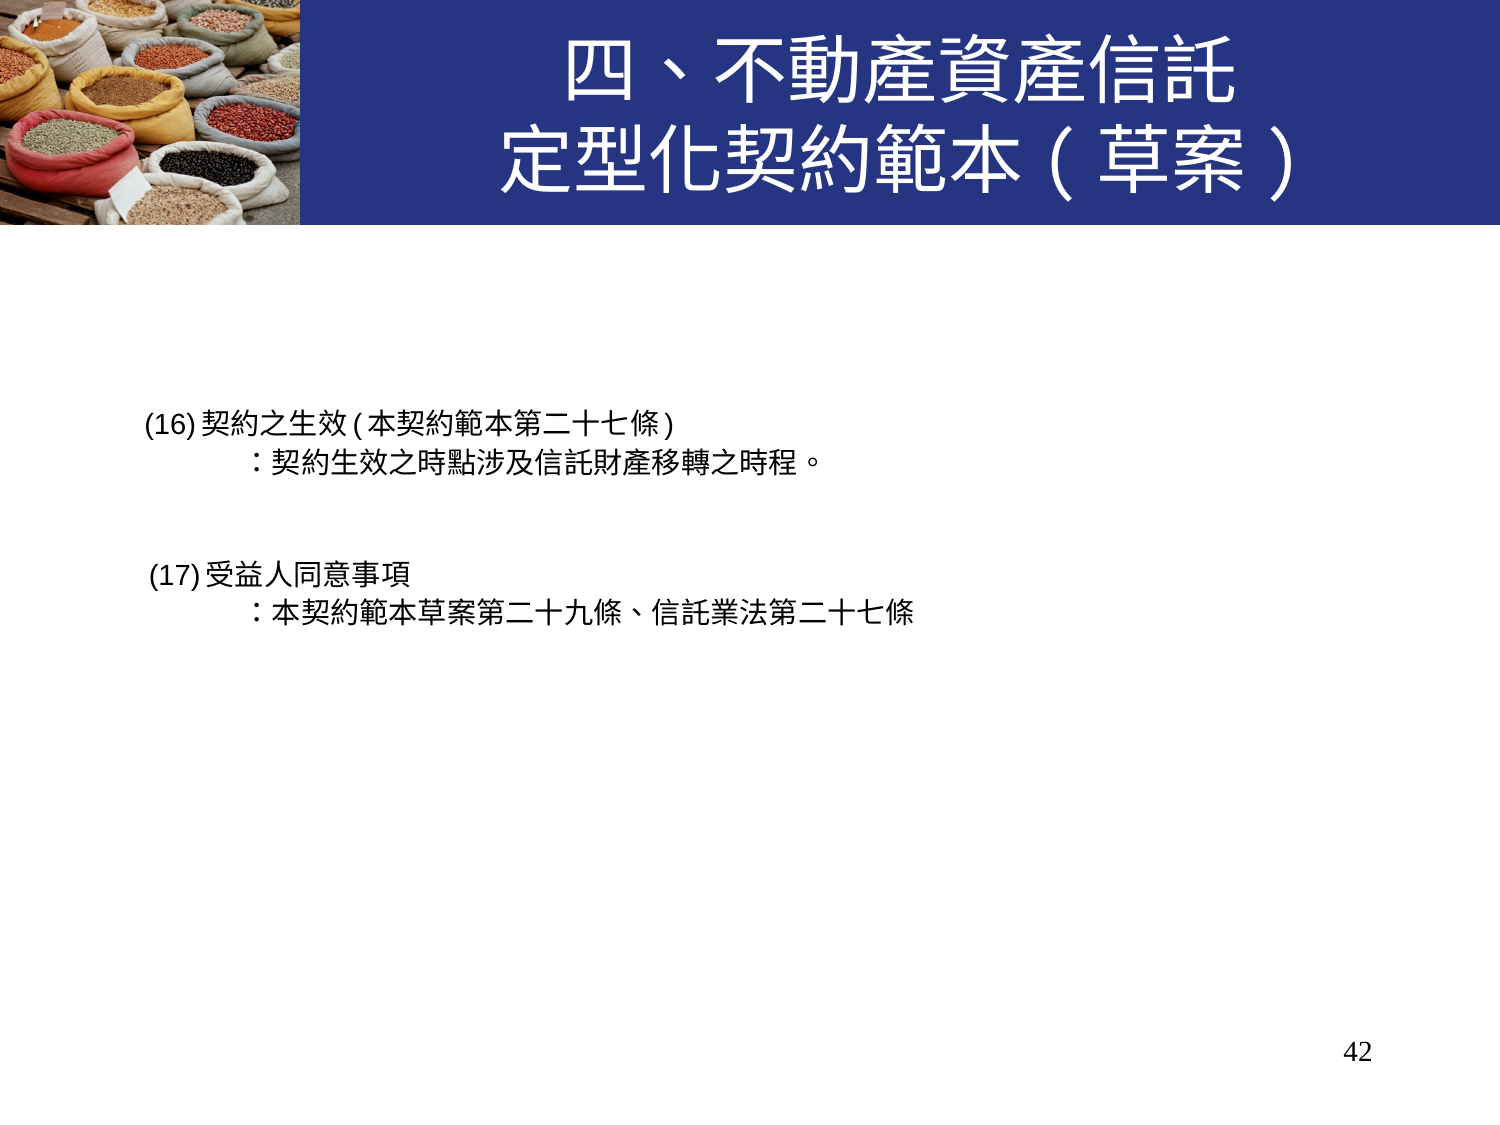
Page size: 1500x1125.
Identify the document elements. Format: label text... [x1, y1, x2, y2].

picture [0, 0, 300, 225]
list (16)契約之生效(本契約範本第二十七條) ：契約生效之時點涉及信託財產移轉之時程。 (17)受益人同意事項 ：本契約範本草案第二十九條、信託業法第二十七條 [104, 293, 1380, 956]
title 四、不動產資產信託 定型化契約範本(草案) [300, 0, 1500, 225]
